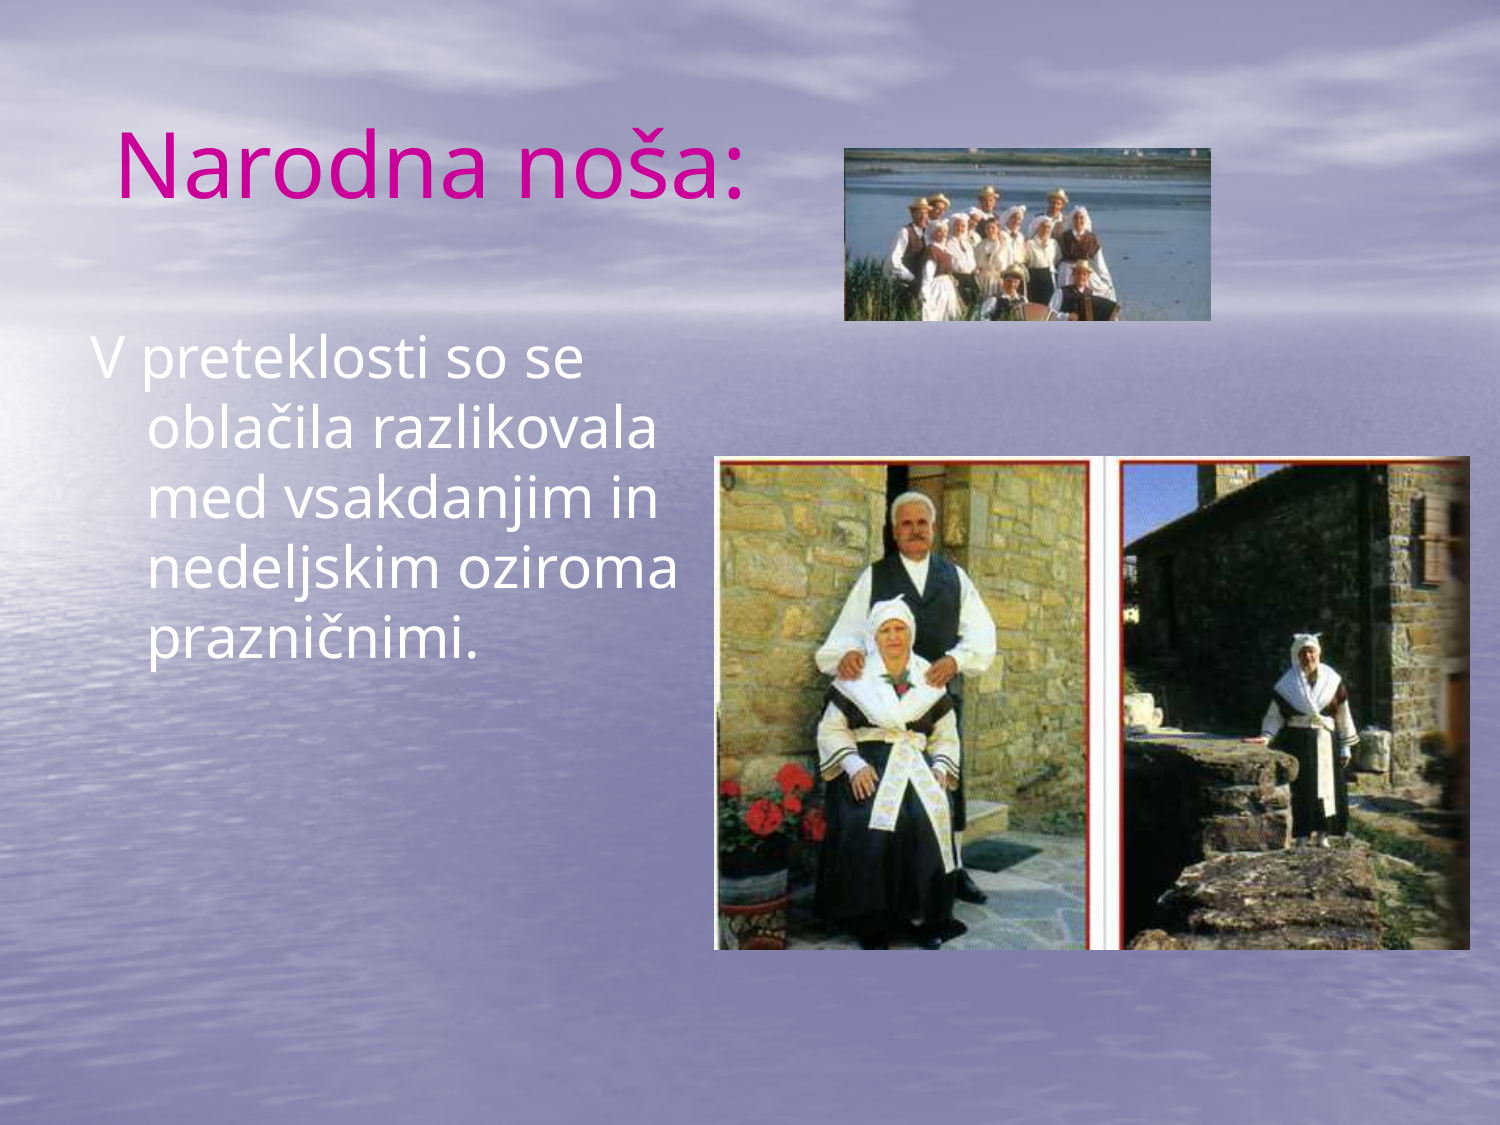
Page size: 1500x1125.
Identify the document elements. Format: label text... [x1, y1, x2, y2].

list V preteklosti so se oblačila razlikovala med vsakdanjim in nedeljskim oziroma prazničnimi. [75, 312, 738, 988]
picture [0, 0, 1500, 1125]
title Narodna noša: [75, 47, 1425, 275]
